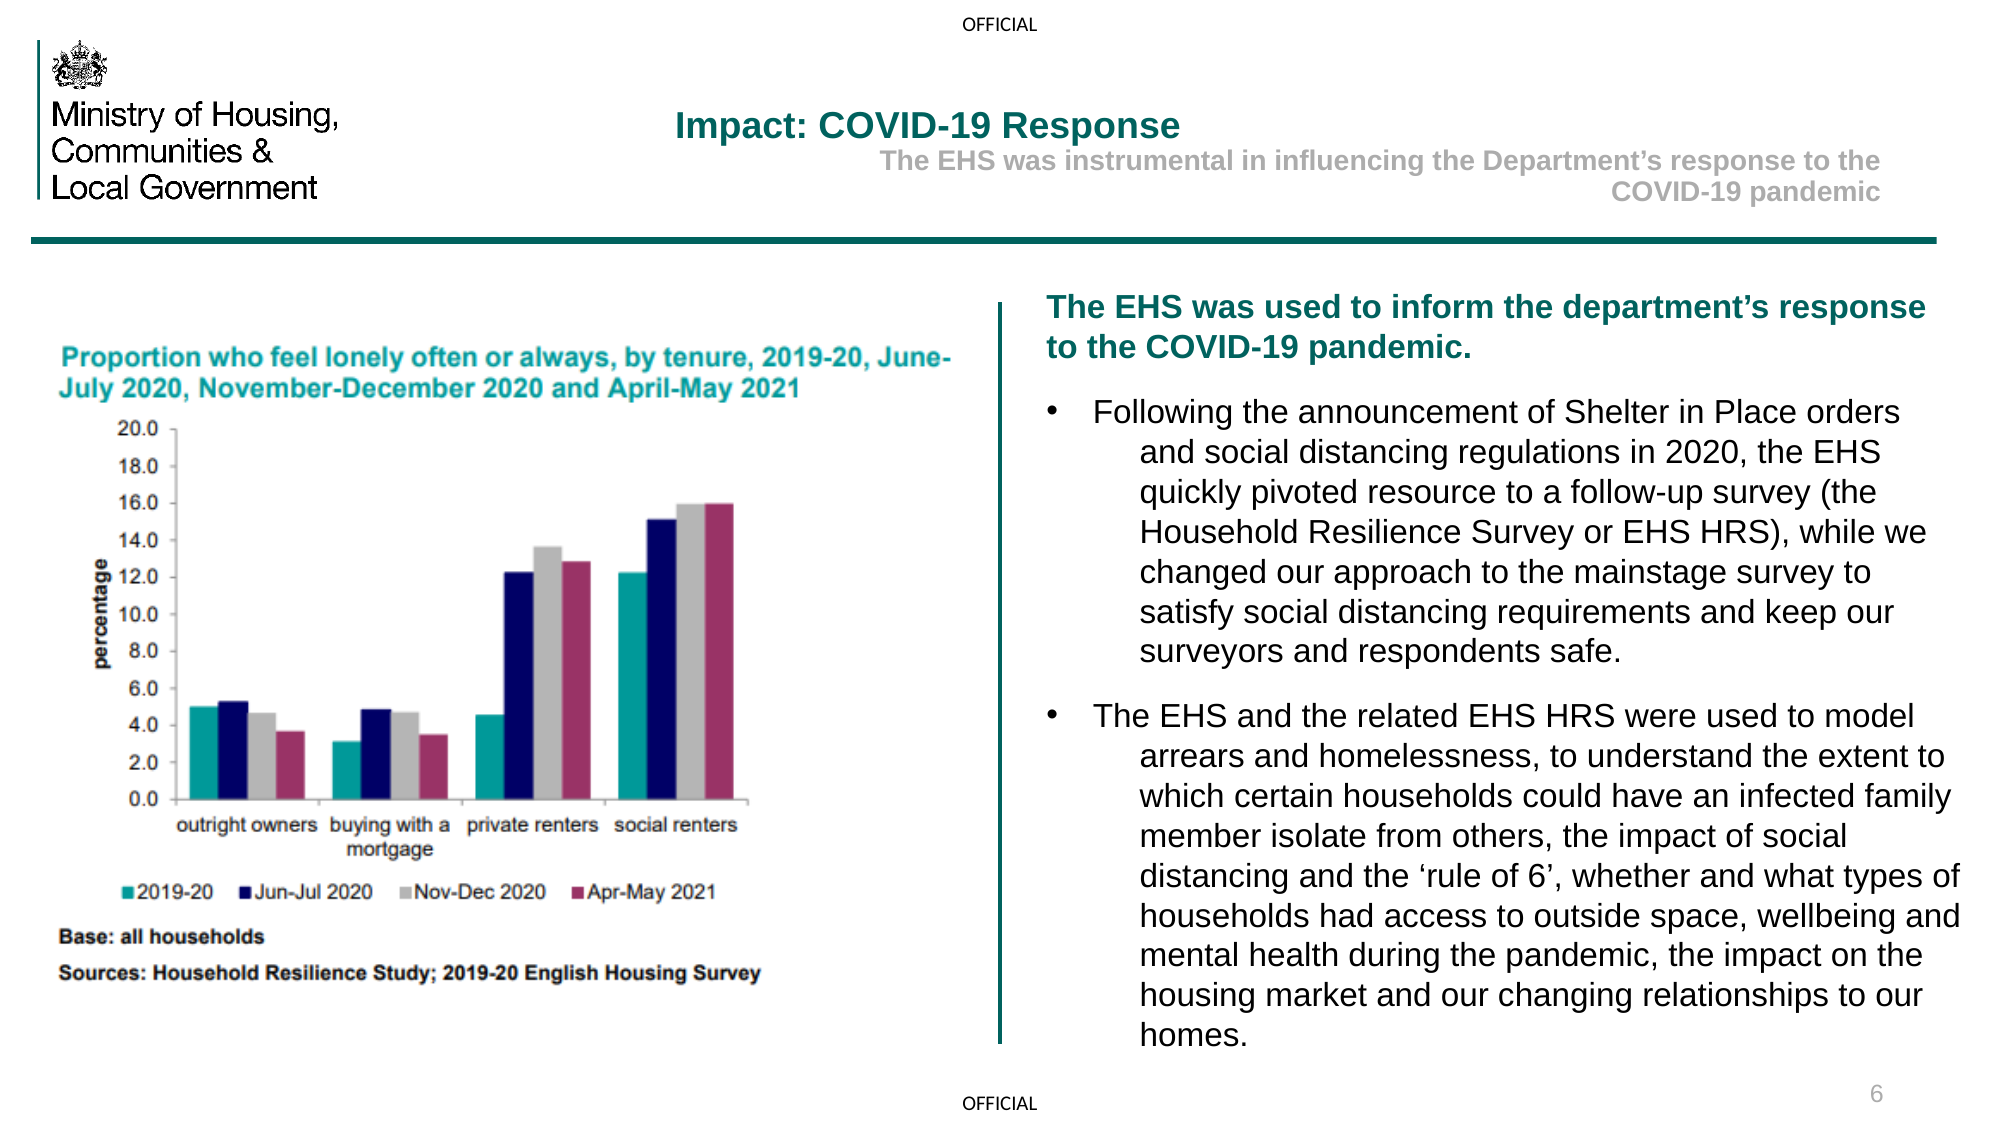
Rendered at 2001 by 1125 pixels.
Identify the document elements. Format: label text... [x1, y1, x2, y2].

list The EHS was used to inform the department’s response to the COVID-19 pandemic. Following the announcement of Shelter in Place orders and social distancing regulations in 2020, the EHS quickly pivoted resource to a follow-up survey (the Household Resilience Survey or EHS HRS), while we changed our approach to the mainstage survey to satisfy social distancing requirements and keep our surveyors and respondents safe. The EHS and the related EHS HRS were used to model arrears and homelessness, to understand the extent to which certain households could have an infected family member isolate from others, the impact of social distancing and the ‘rule of 6’, whether and what types of households had access to outside space, wellbeing and mental health during the pandemic, the impact on the housing market and our changing relationships to our homes. [1046, 285, 1963, 1023]
list The EHS was instrumental in influencing the Department’s response to the COVID-19 pandemic [879, 147, 1924, 208]
title Impact: COVID-19 Response [675, 105, 1924, 147]
text_box [1869, 1077, 1963, 1108]
picture [37, 334, 980, 1044]
